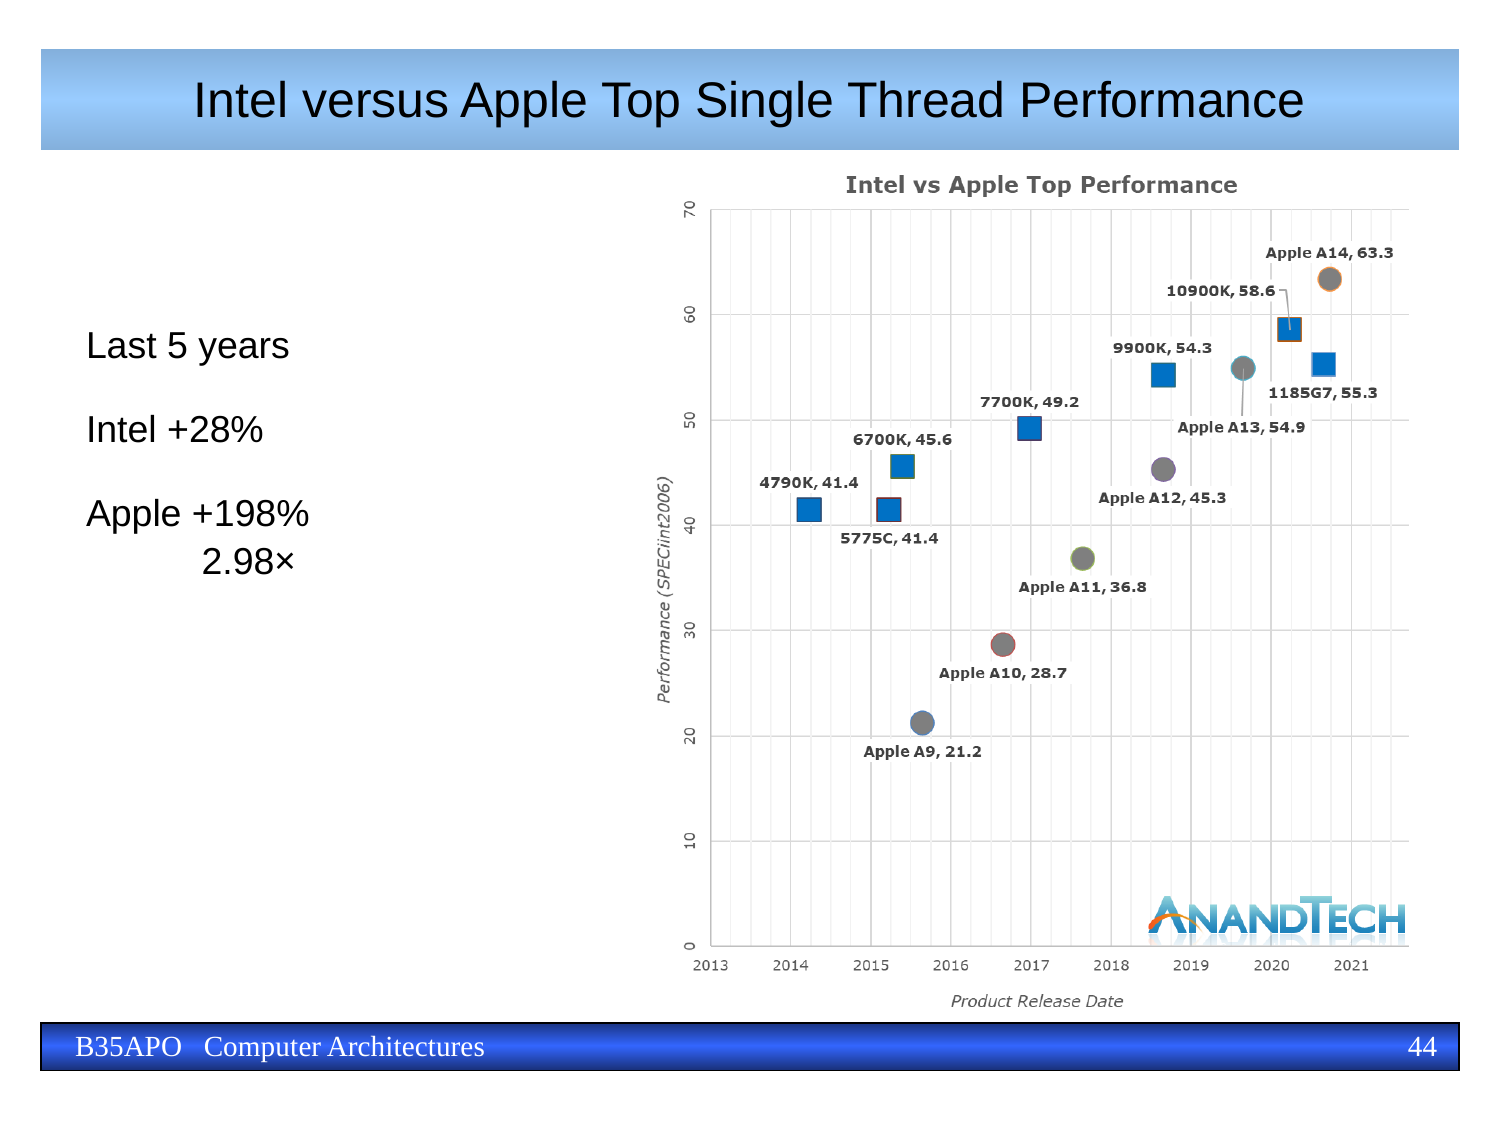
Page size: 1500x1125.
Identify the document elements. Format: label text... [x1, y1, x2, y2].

text_box Last 5 years Intel +28% Apple +198% 2.98× [71, 317, 448, 763]
picture [635, 155, 1437, 1022]
title Intel versus Apple Top Single Thread Performance [41, 49, 1459, 150]
